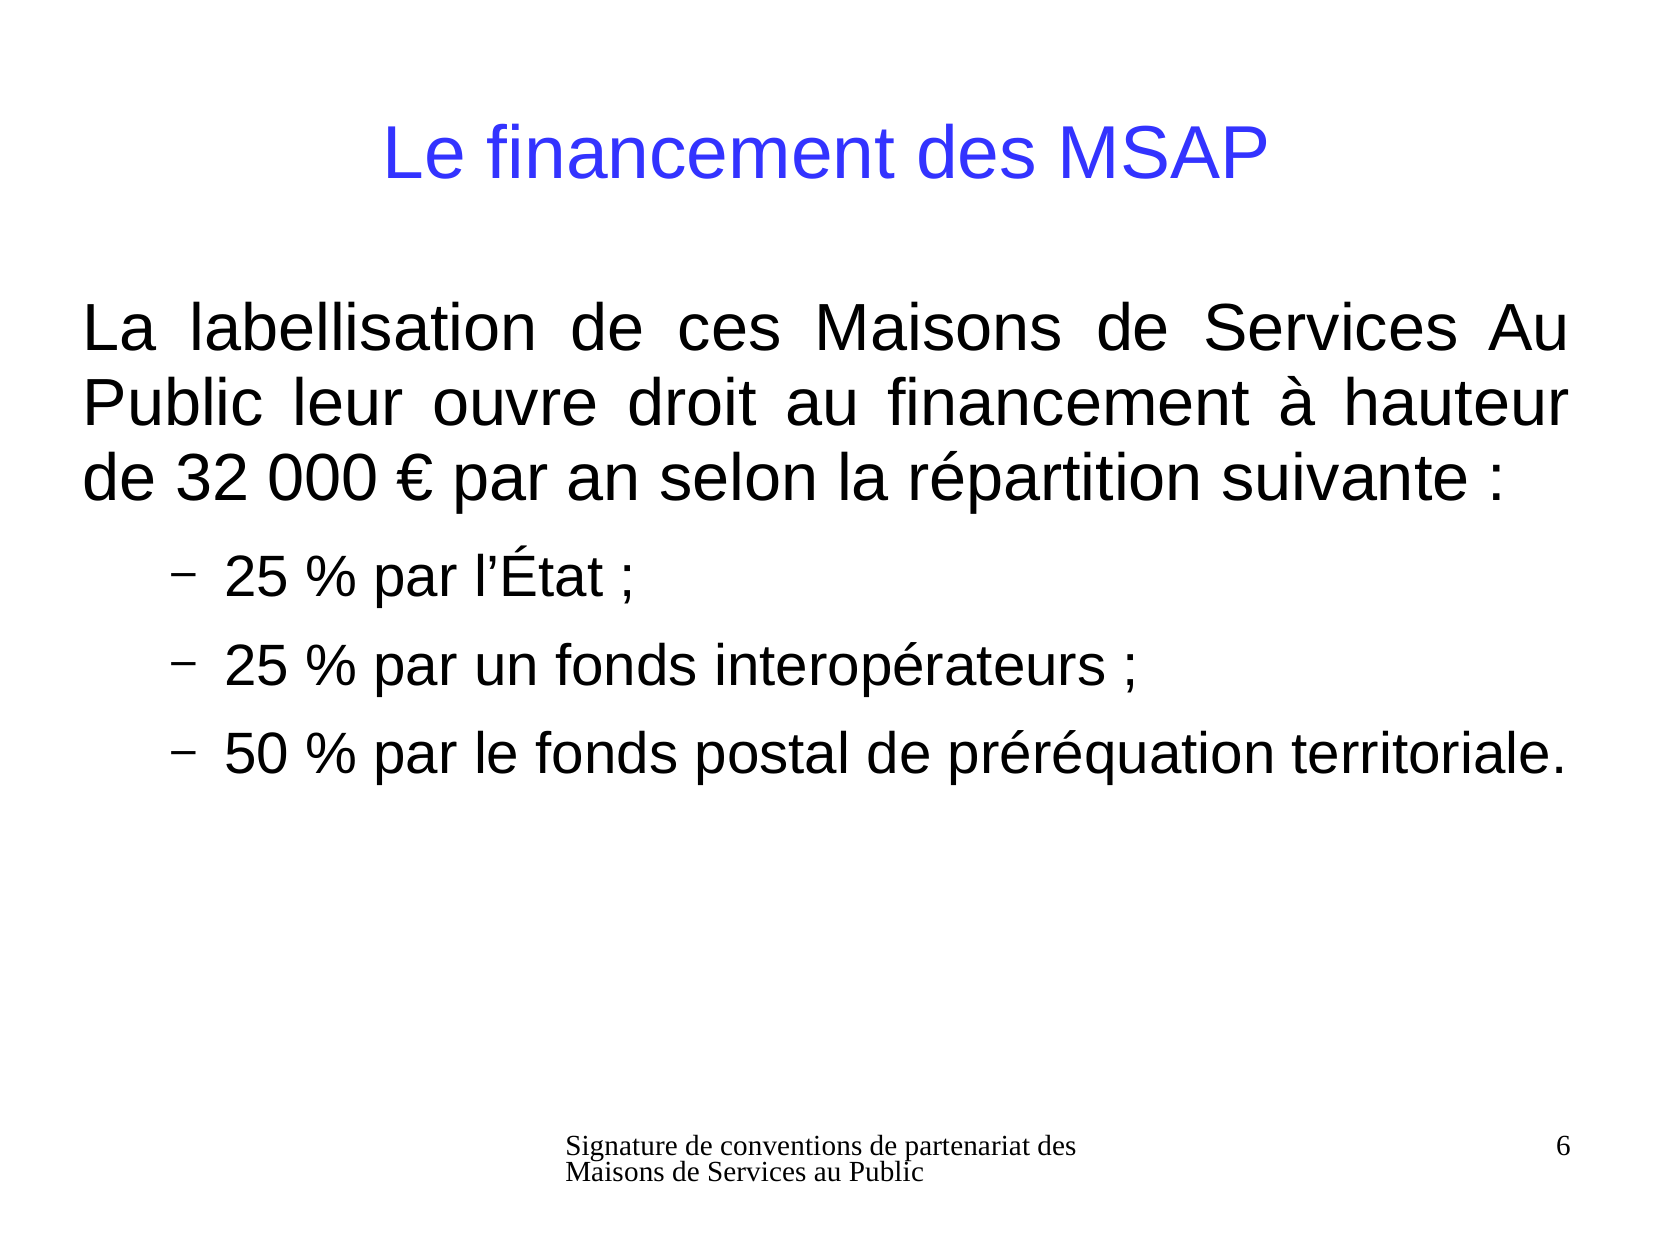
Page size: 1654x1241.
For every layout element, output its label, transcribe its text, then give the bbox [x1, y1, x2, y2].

title Le financement des MSAP [82, 49, 1571, 257]
list La labellisation de ces Maisons de Services Au Public leur ouvre droit au financement à hauteur de 32 000 € par an selon la répartition suivante : 25 % par l’État ; 25 % par un fonds interopérateurs ; 50 % par le fonds postal de préréquation territoriale. [82, 290, 1571, 1010]
